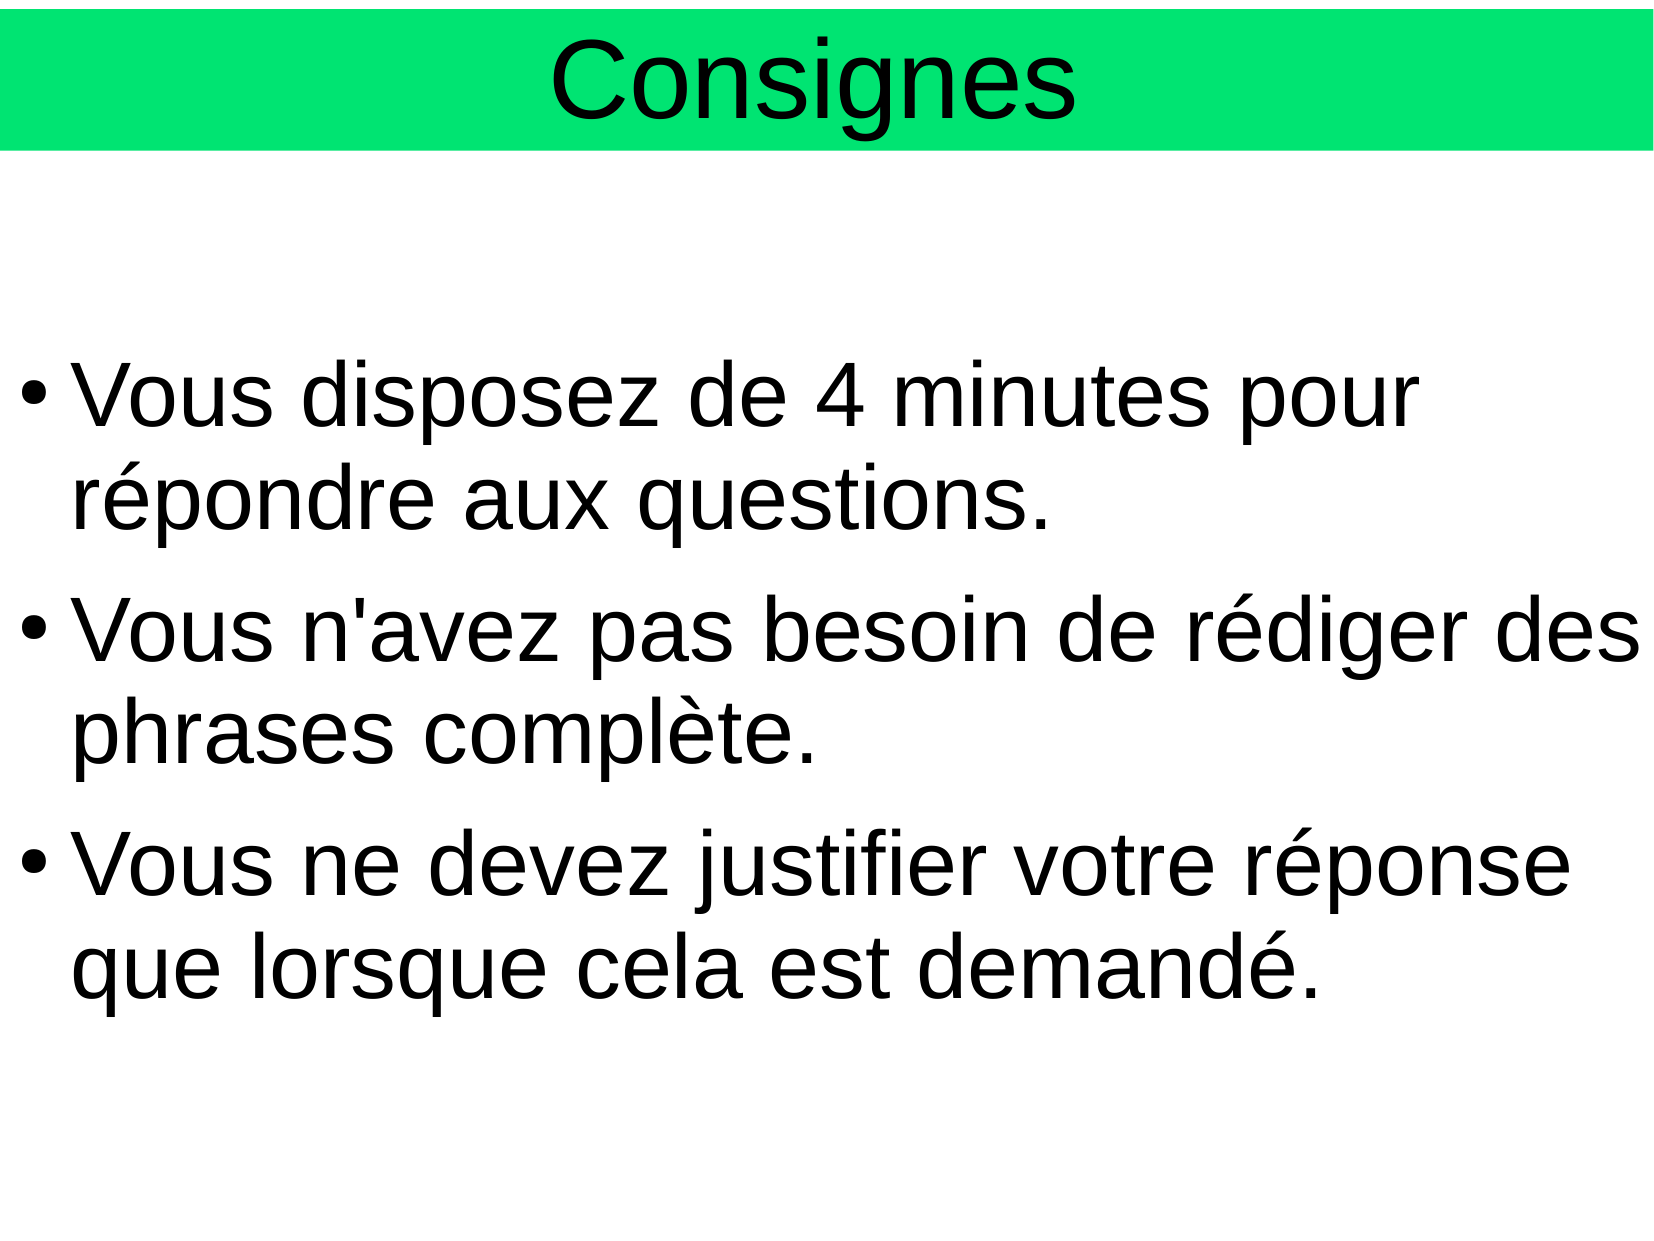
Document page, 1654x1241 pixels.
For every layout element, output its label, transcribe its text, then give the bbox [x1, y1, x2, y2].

list Vous disposez de 4 minutes pour répondre aux questions. Vous n'avez pas besoin de rédiger des phrases complète. Vous ne devez justifier votre réponse que lorsque cela est demandé. [0, 230, 1654, 1241]
title Consignes [0, 9, 1654, 151]
